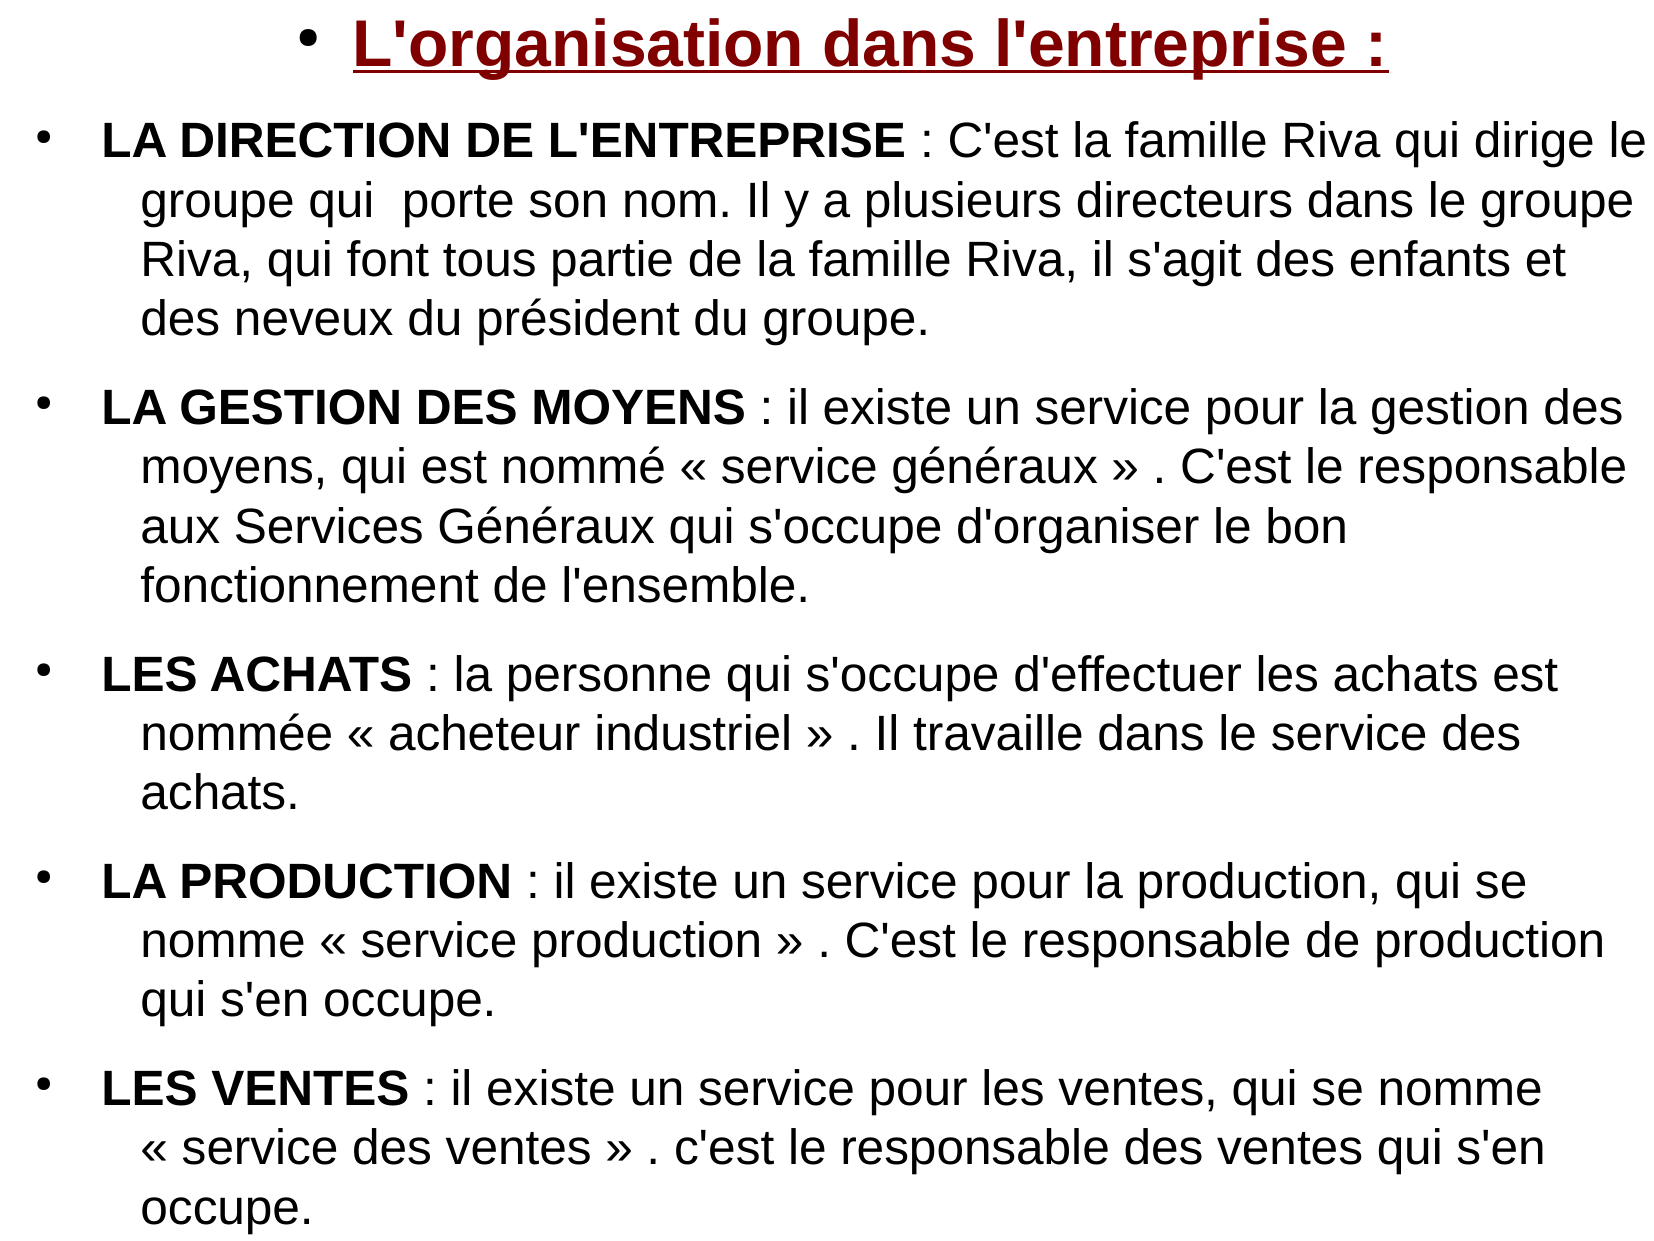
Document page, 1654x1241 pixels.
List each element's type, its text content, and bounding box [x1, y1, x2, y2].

list L'organisation dans l'entreprise : LA DIRECTION DE L'ENTREPRISE : C'est la famille Riva qui dirige le groupe qui porte son nom. Il y a plusieurs directeurs dans le groupe Riva, qui font tous partie de la famille Riva, il s'agit des enfants et des neveux du président du groupe. LA GESTION DES MOYENS : il existe un service pour la gestion des moyens, qui est nommé « service généraux » . C'est le responsable aux Services Généraux qui s'occupe d'organiser le bon fonctionnement de l'ensemble. LES ACHATS : la personne qui s'occupe d'effectuer les achats est nommée « acheteur industriel » . Il travaille dans le service des achats. LA PRODUCTION : il existe un service pour la production, qui se nomme « service production » . C'est le responsable de production qui s'en occupe. LES VENTES : il existe un service pour les ventes, qui se nomme « service des ventes » . c'est le responsable des ventes qui s'en occupe. [0, 0, 1654, 1241]
